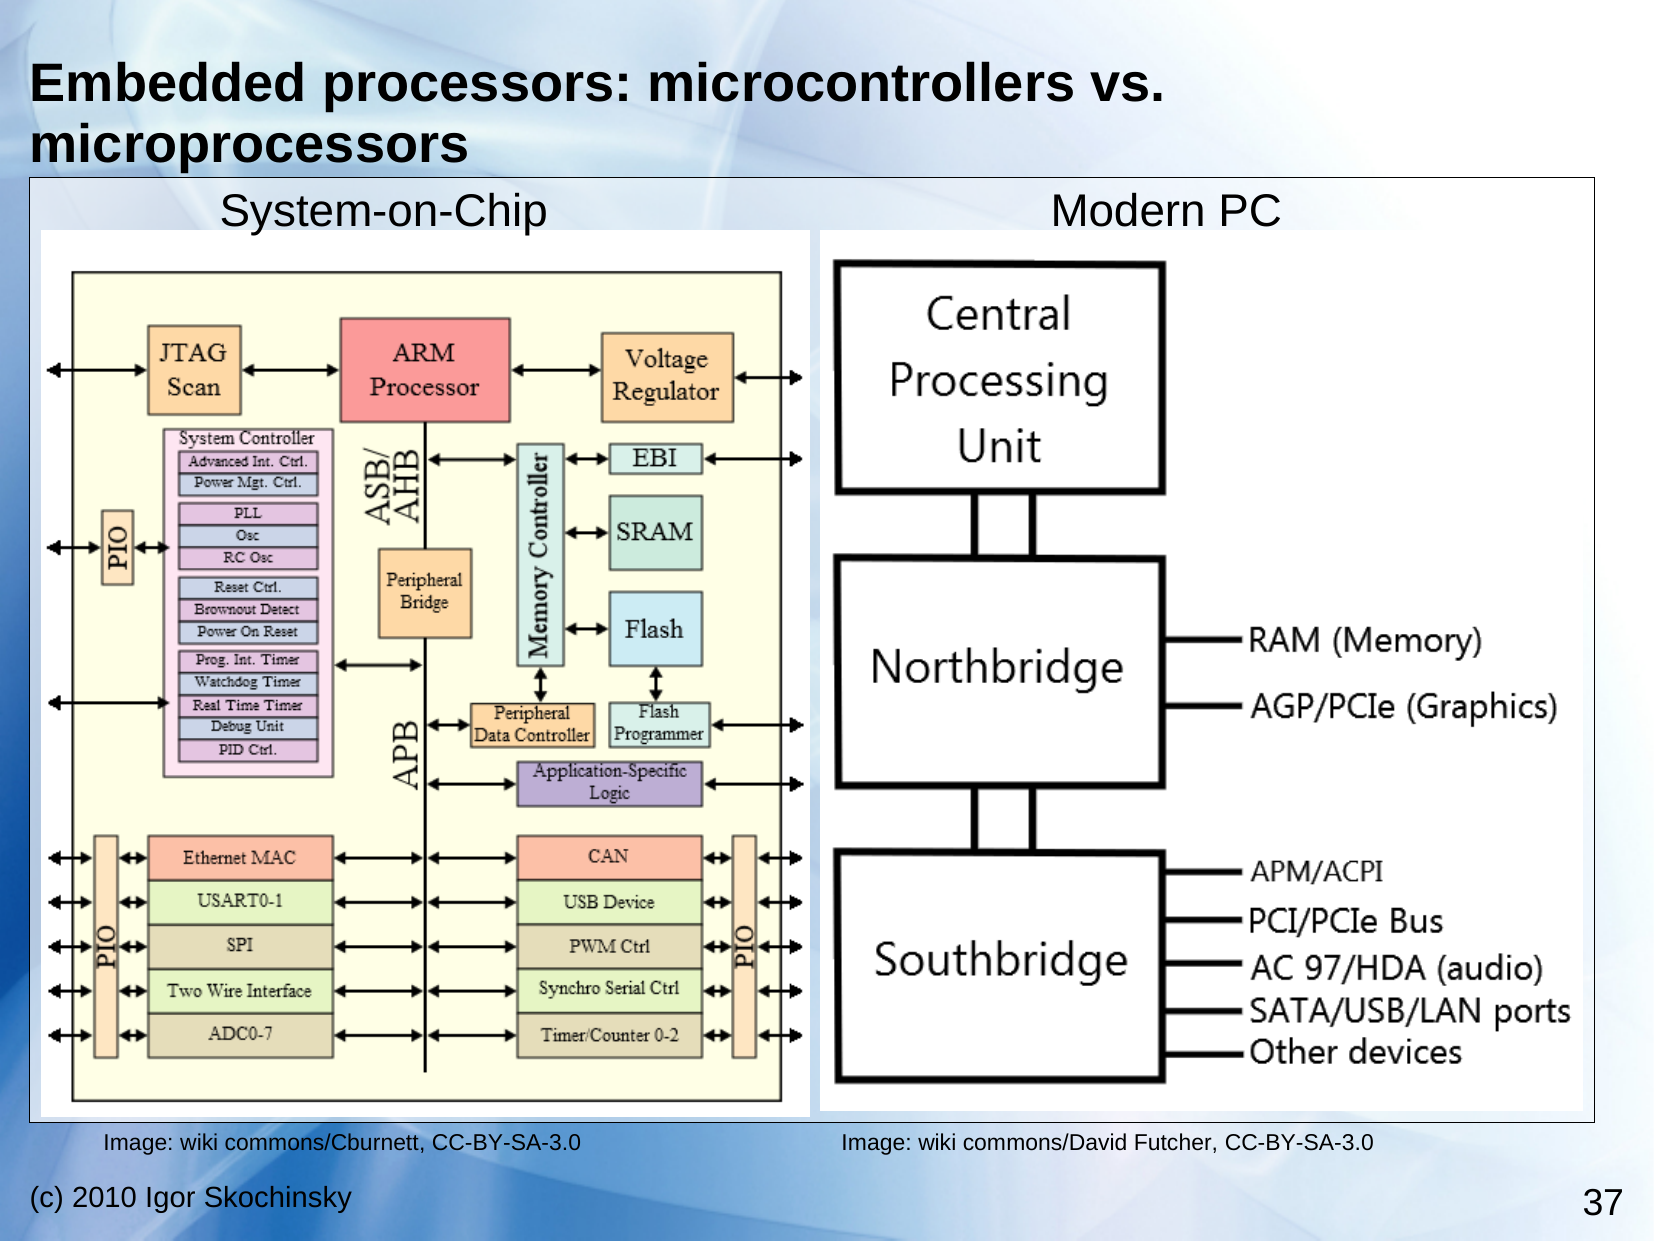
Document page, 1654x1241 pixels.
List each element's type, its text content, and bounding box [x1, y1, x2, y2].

title Embedded processors: Others [1430, 178, 1589, 1122]
text_box Image: wiki commons/Cburnett, CC-BY-SA-3.0 [88, 1122, 739, 1163]
text_box Image: wiki commons/David Futcher, CC-BY-SA-3.0 [826, 1122, 1477, 1163]
title Embedded processors: microcontrollers vs. microprocessors [29, 49, 1506, 178]
text_box Modern PC [944, 177, 1388, 244]
text_box System-on-Chip [118, 177, 650, 244]
picture [0, 0, 1654, 1241]
